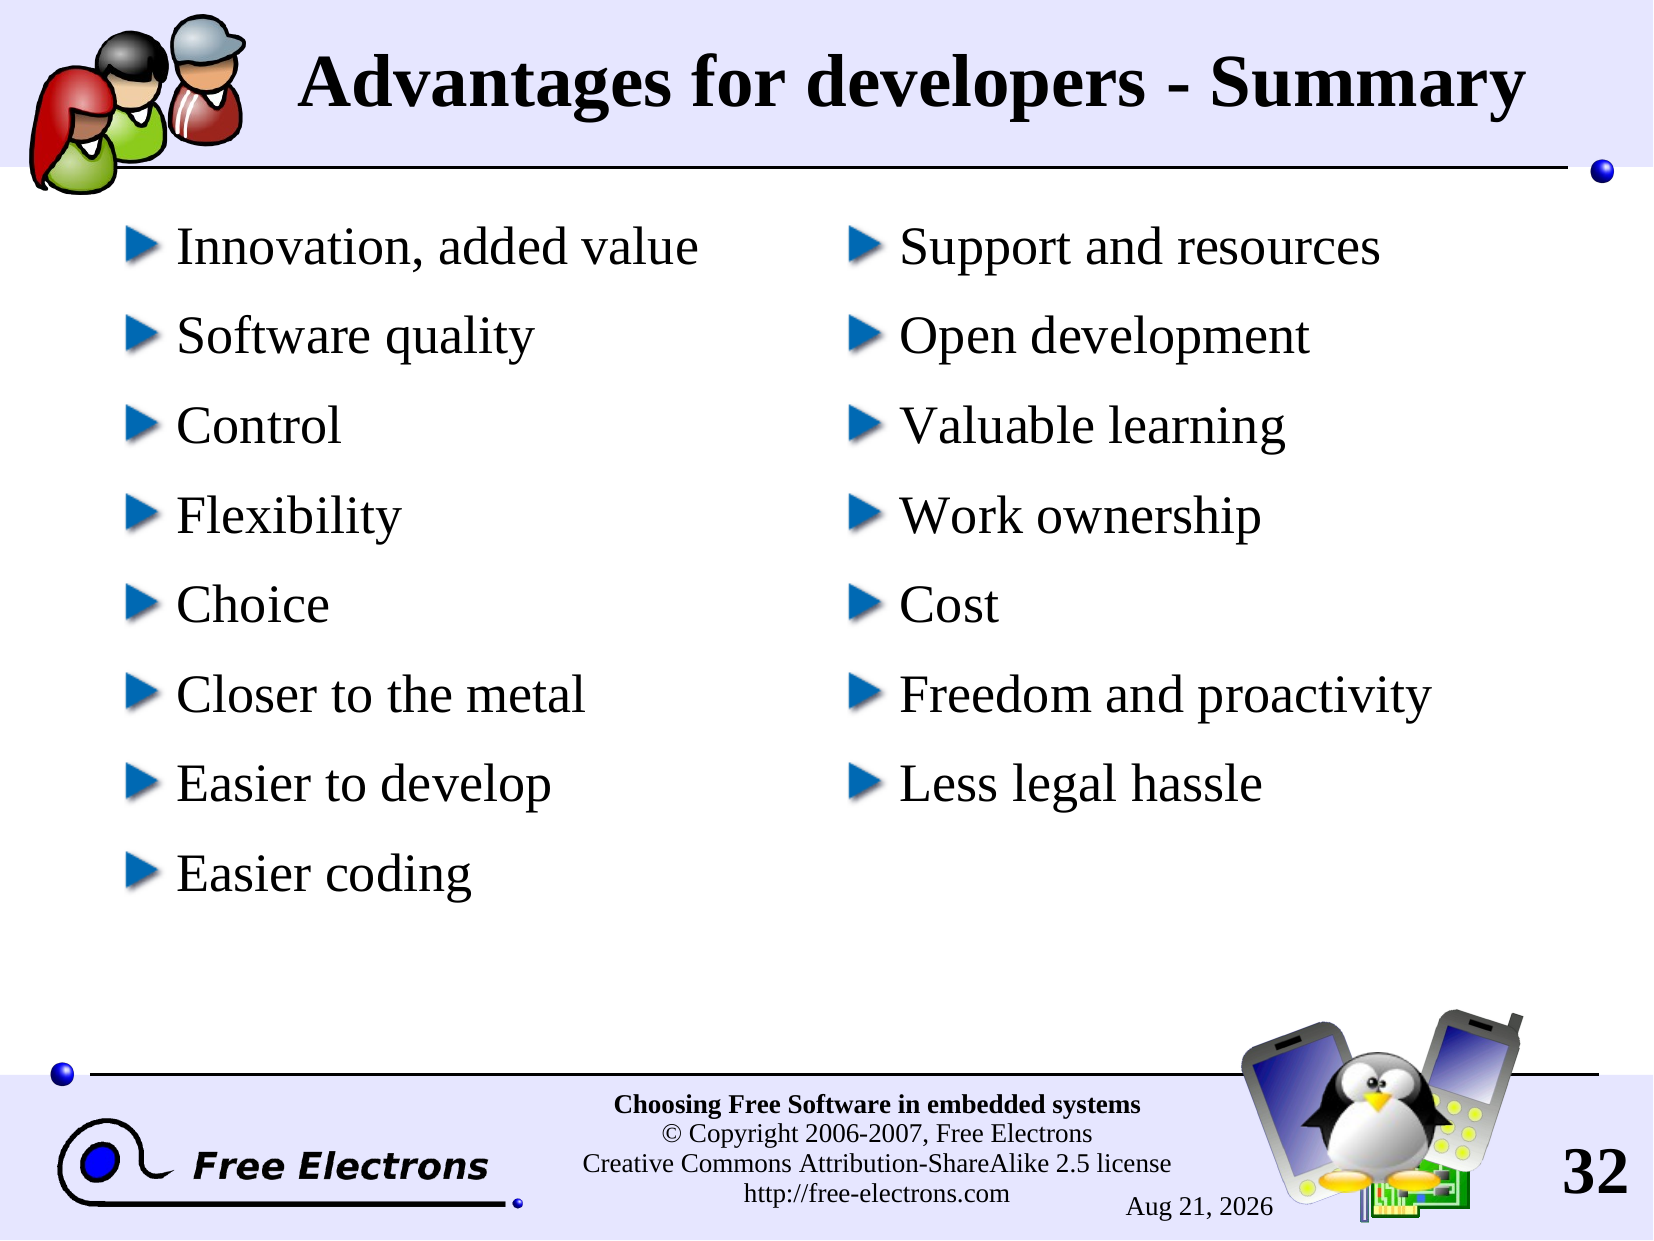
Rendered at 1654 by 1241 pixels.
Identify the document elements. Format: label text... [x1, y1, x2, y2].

picture [29, 14, 246, 195]
list Support and resources Open development Valuable learning Work ownership Cost Freedom and proactivity Less legal hassle [829, 216, 1519, 1066]
picture [1231, 1008, 1538, 1240]
list Innovation, added value Software quality Control Flexibility Choice Closer to the metal Easier to develop Easier coding [105, 216, 795, 1066]
title Advantages for developers - Summary [246, 31, 1640, 130]
picture [50, 1107, 527, 1216]
